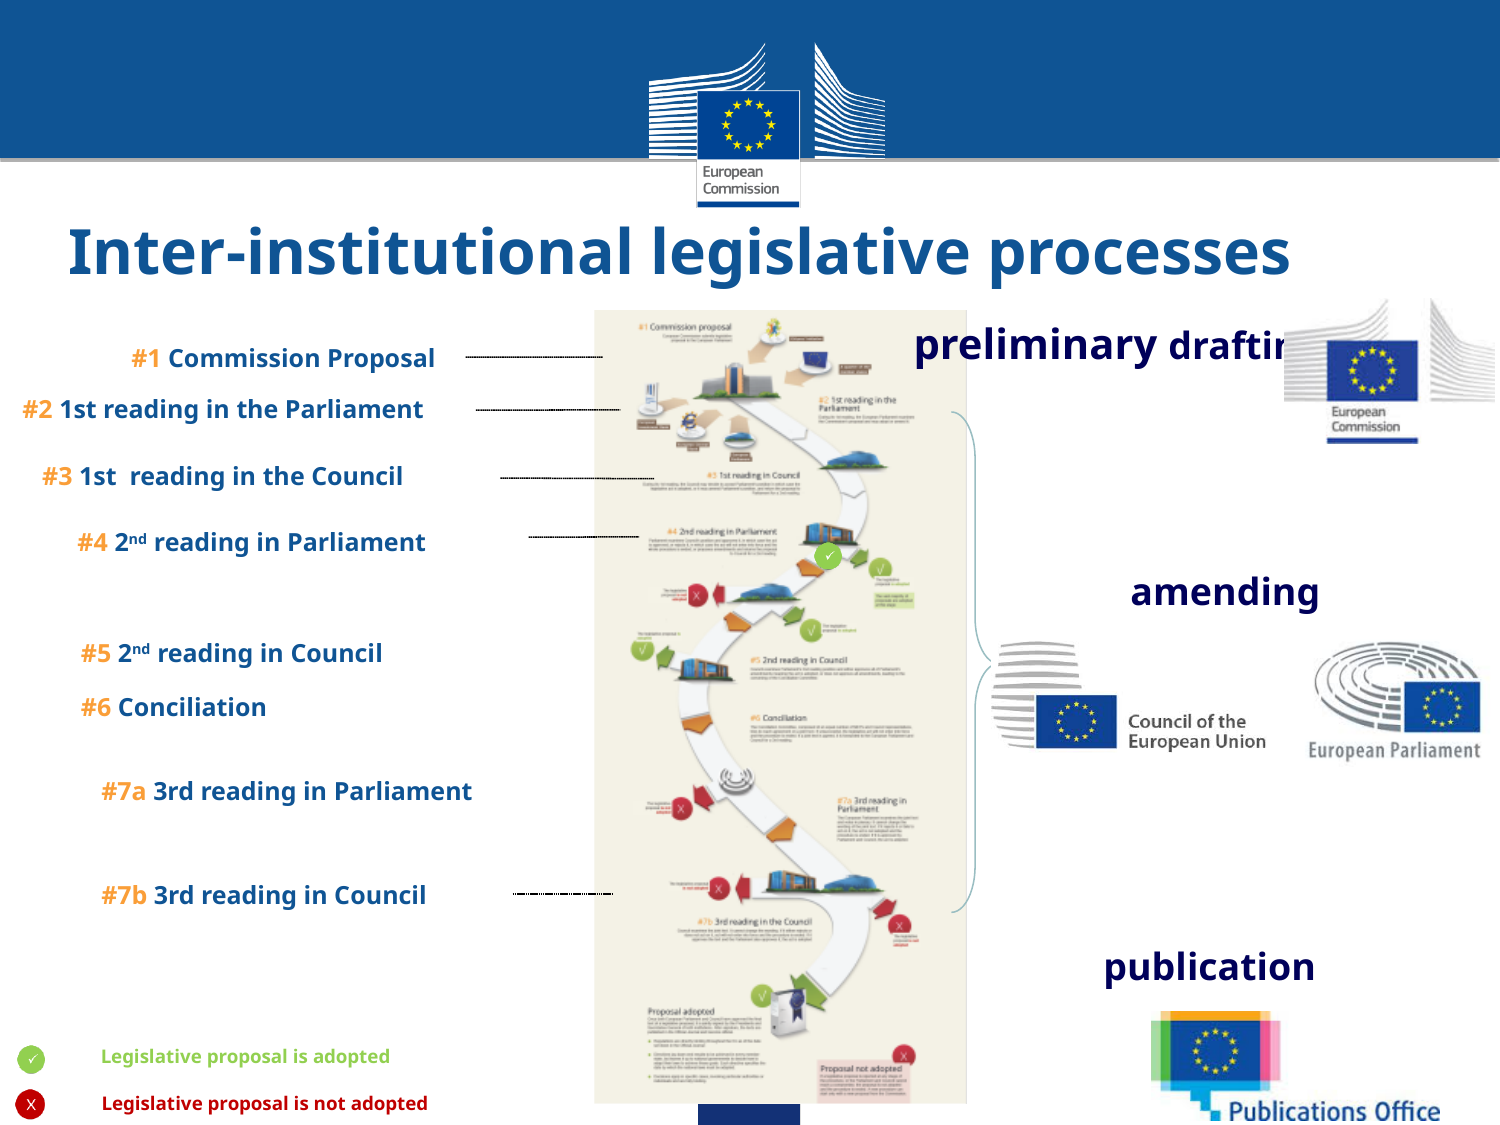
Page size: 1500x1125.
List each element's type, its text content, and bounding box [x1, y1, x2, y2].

slide_number <number> [1074, 1043, 1425, 1122]
picture [17, 1045, 51, 1076]
picture [1284, 298, 1495, 444]
text_box Legislative proposal is not adopted [86, 1083, 443, 1122]
picture [991, 641, 1267, 753]
title Inter-institutional legislative processes [53, 172, 1483, 327]
picture [649, 42, 885, 172]
text_box preliminary drafting [879, 310, 1284, 375]
text_box #3 1st reading in the Council [401, 472, 495, 479]
text_box publication [937, 936, 1483, 996]
text_box Legislative proposal is adopted [86, 1037, 406, 1075]
text_box #2 1st reading in the Parliament [418, 405, 550, 412]
text_box #7a 3rd reading in Parliament [467, 787, 550, 795]
picture [594, 310, 968, 1104]
picture [1272, 633, 1500, 771]
text_box #4 2nd reading in Parliament [421, 538, 511, 545]
text_box amending [1033, 560, 1418, 620]
picture [1151, 1011, 1440, 1121]
picture [15, 1089, 45, 1122]
